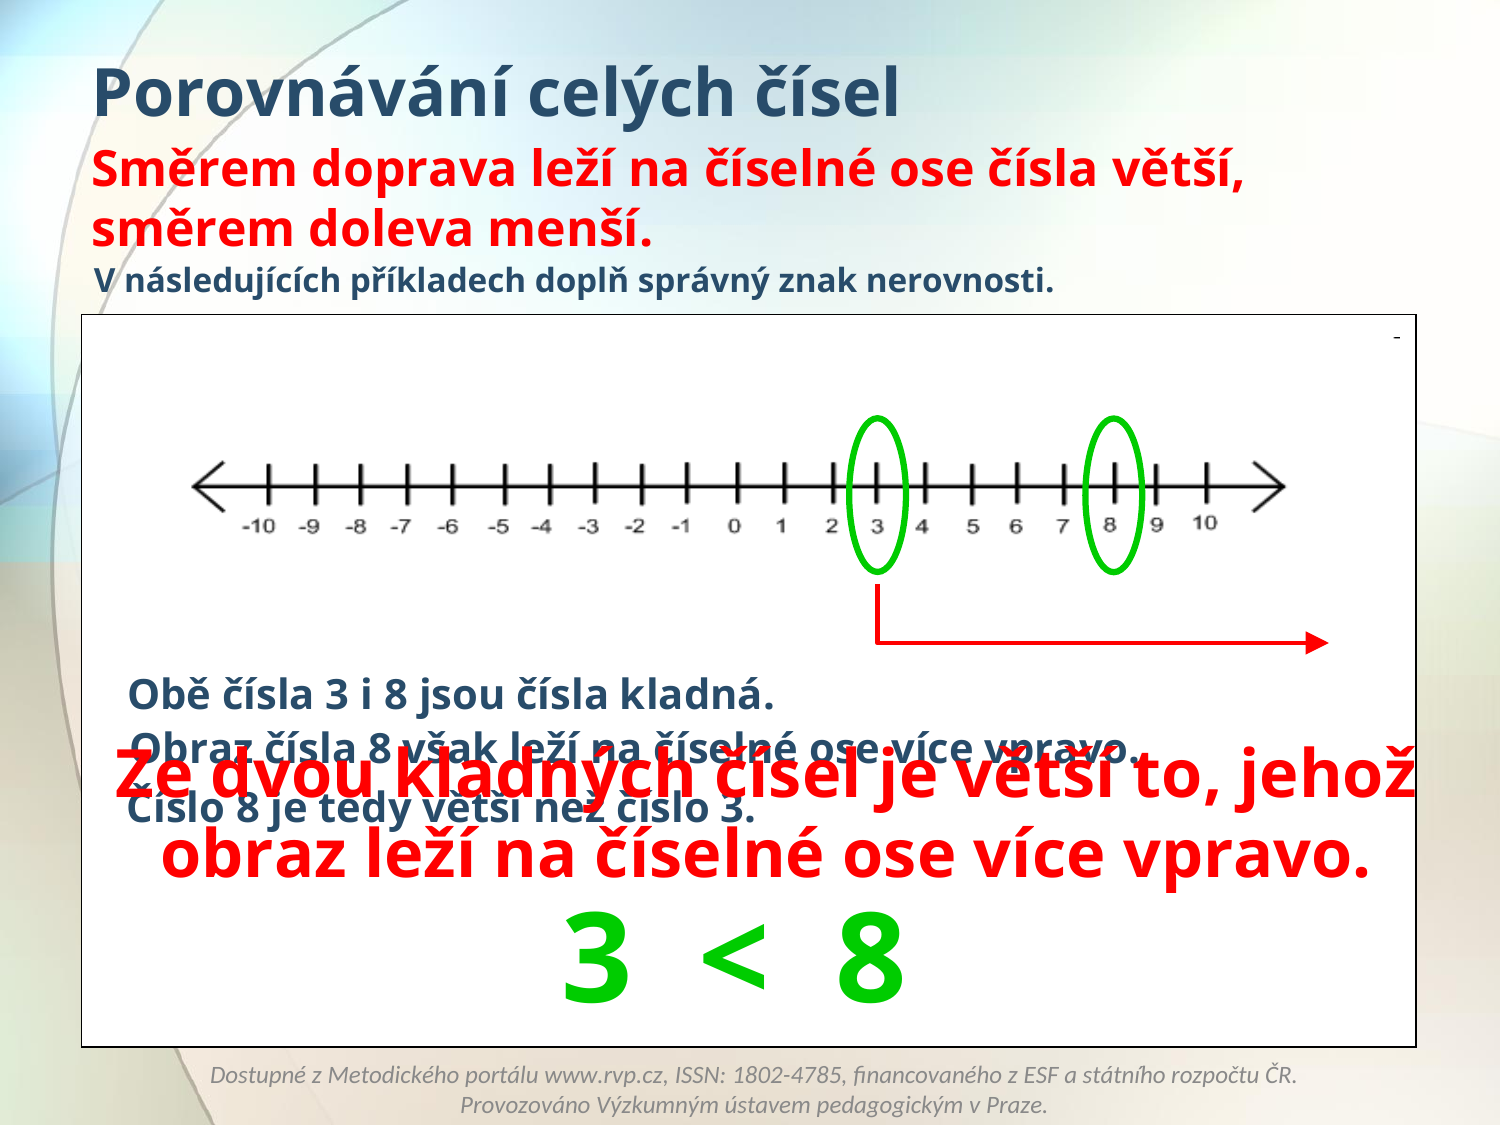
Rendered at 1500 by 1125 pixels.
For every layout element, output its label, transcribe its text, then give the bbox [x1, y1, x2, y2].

text_box [287, 860, 299, 870]
text_box [81, 327, 1417, 1047]
text_box Porovnávání celých čísel [76, 42, 1424, 138]
text_box [1176, 858, 1190, 870]
text_box [550, 860, 562, 870]
picture [0, 0, 1500, 1125]
text_box [989, 858, 994, 866]
text_box Číslo 8 je tedy větší než číslo 3. [247, 758, 398, 763]
text_box < [683, 904, 791, 1000]
text_box 8 [820, 904, 928, 1000]
text_box [1246, 860, 1258, 870]
text_box Obraz čísla 8 však leží na číselné ose více vpravo. [114, 699, 1379, 758]
text_box Číslo 8 je tedy větší než číslo 3. [856, 758, 1041, 763]
text_box [1289, 858, 1294, 866]
text_box Směrem doprava leží na číselné ose čísla větší, směrem doleva menší. [76, 148, 1424, 244]
text_box 3 [513, 904, 668, 1000]
text_box 8 [860, 925, 881, 947]
text_box [216, 858, 230, 870]
text_box Číslo 8 je tedy větší než číslo 3. [668, 758, 846, 763]
text_box [173, 858, 188, 870]
text_box [1324, 858, 1339, 870]
text_box [1139, 858, 1144, 866]
text_box Číslo 8 je tedy větší než číslo 3. [1148, 758, 1304, 763]
text_box Ze dvou kladných čísel je větší to, jehož obraz leží na číselné ose více vpravo. [88, 763, 1445, 858]
text_box 8 [857, 963, 884, 989]
text_box V následujících příkladech doplň správný znak nerovnosti. [79, 231, 1426, 327]
text_box [855, 858, 870, 870]
text_box Obě čísla 3 i 8 jsou čísla kladná. [112, 645, 810, 740]
